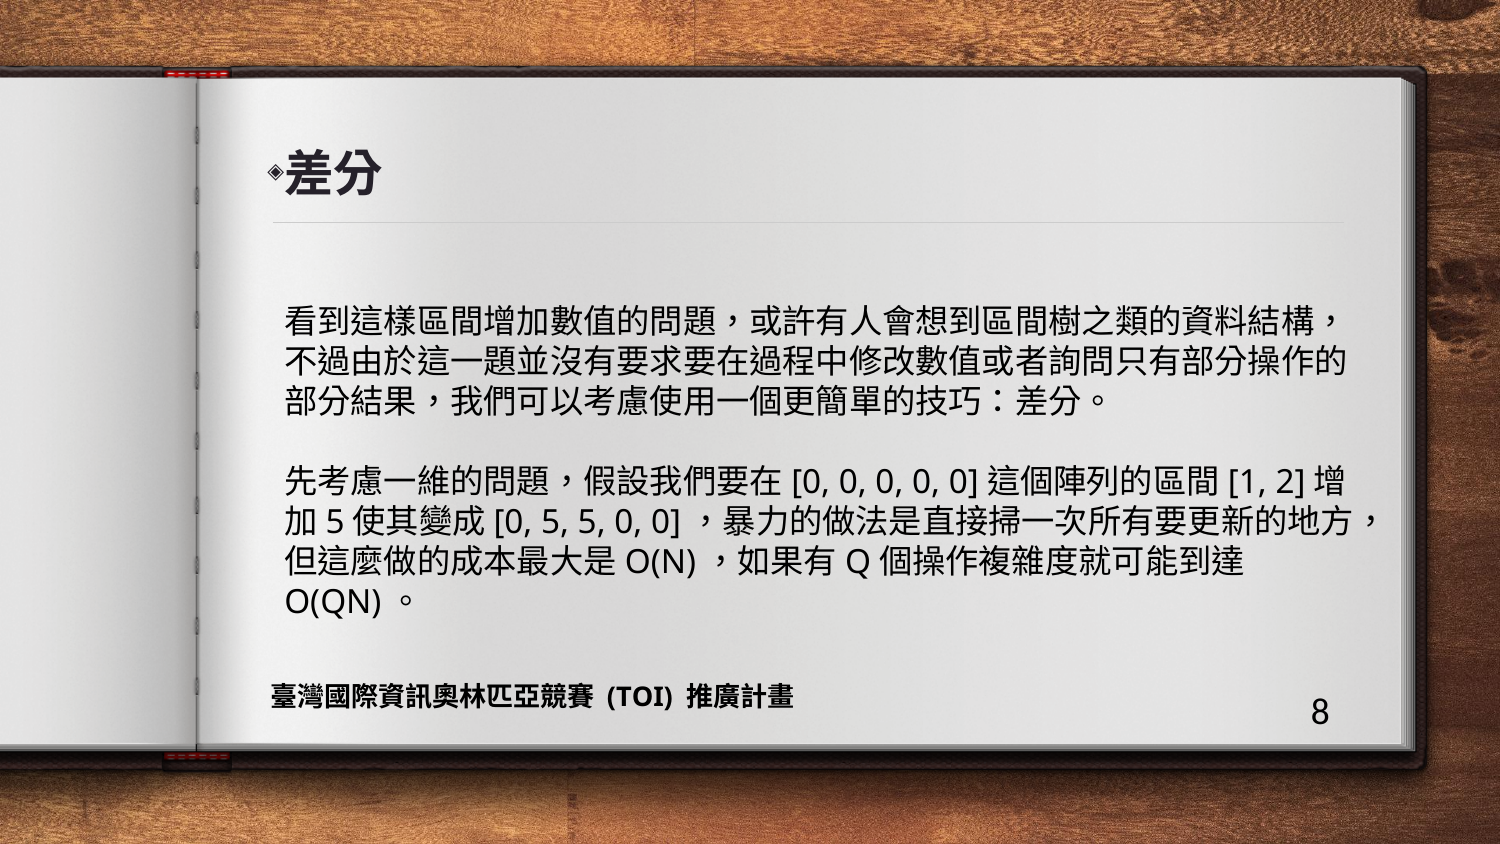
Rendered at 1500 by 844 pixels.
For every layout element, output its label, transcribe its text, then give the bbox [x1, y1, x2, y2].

text_box 看到這樣區間增加數值的問題，或許有人會想到區間樹之類的資料結構，不過由於這一題並沒有要求要在過程中修改數值或者詢問只有部分操作的部分結果，我們可以考慮使用一個更簡單的技巧：差分。 先考慮一維的問題，假設我們要在[0, 0, 0, 0, 0]這個陣列的區間[1, 2]增加5使其變成[0, 5, 5, 0, 0]，暴力的做法是直接掃一次所有要更新的地方，但這麼做的成本最大是O(N)，如果有Q個操作複雜度就可能到達O(QN)。 [269, 293, 1386, 592]
text_box [1295, 672, 1386, 737]
list 差分 [252, 126, 1194, 216]
